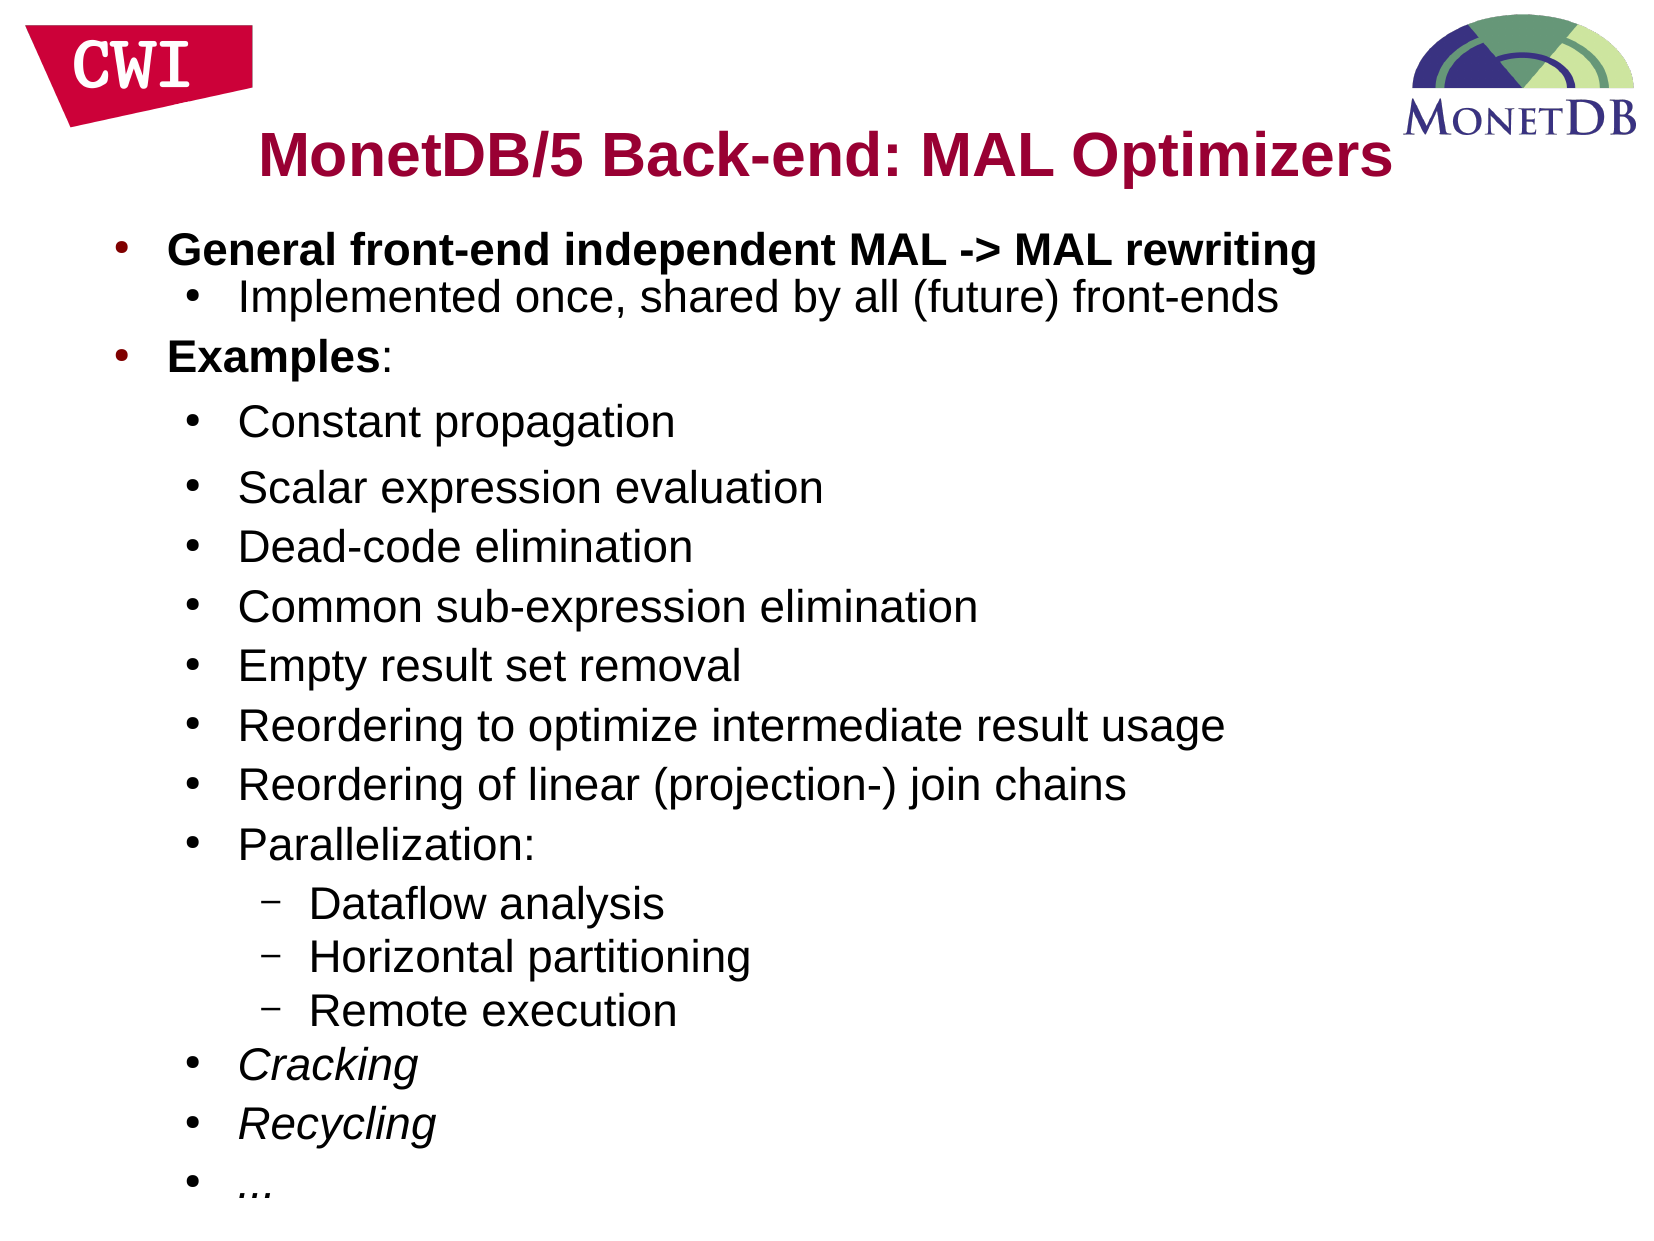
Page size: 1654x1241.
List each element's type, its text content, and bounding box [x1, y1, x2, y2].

text_box MonetDB/5 Back-end: MAL Optimizers [0, 105, 1654, 210]
list General front-end independent MAL -> MAL rewriting Implemented once, shared by all (future) front-ends Examples: Constant propagation Scalar expression evaluation Dead-code elimination Common sub-expression elimination Empty result set removal Reordering to optimize intermediate result usage Reordering of linear (projection-) join chains Parallelization: Dataflow analysis Horizontal partitioning Remote execution Cracking Recycling ... [81, 219, 1637, 1233]
picture [1403, 14, 1636, 105]
picture [0, 0, 278, 105]
